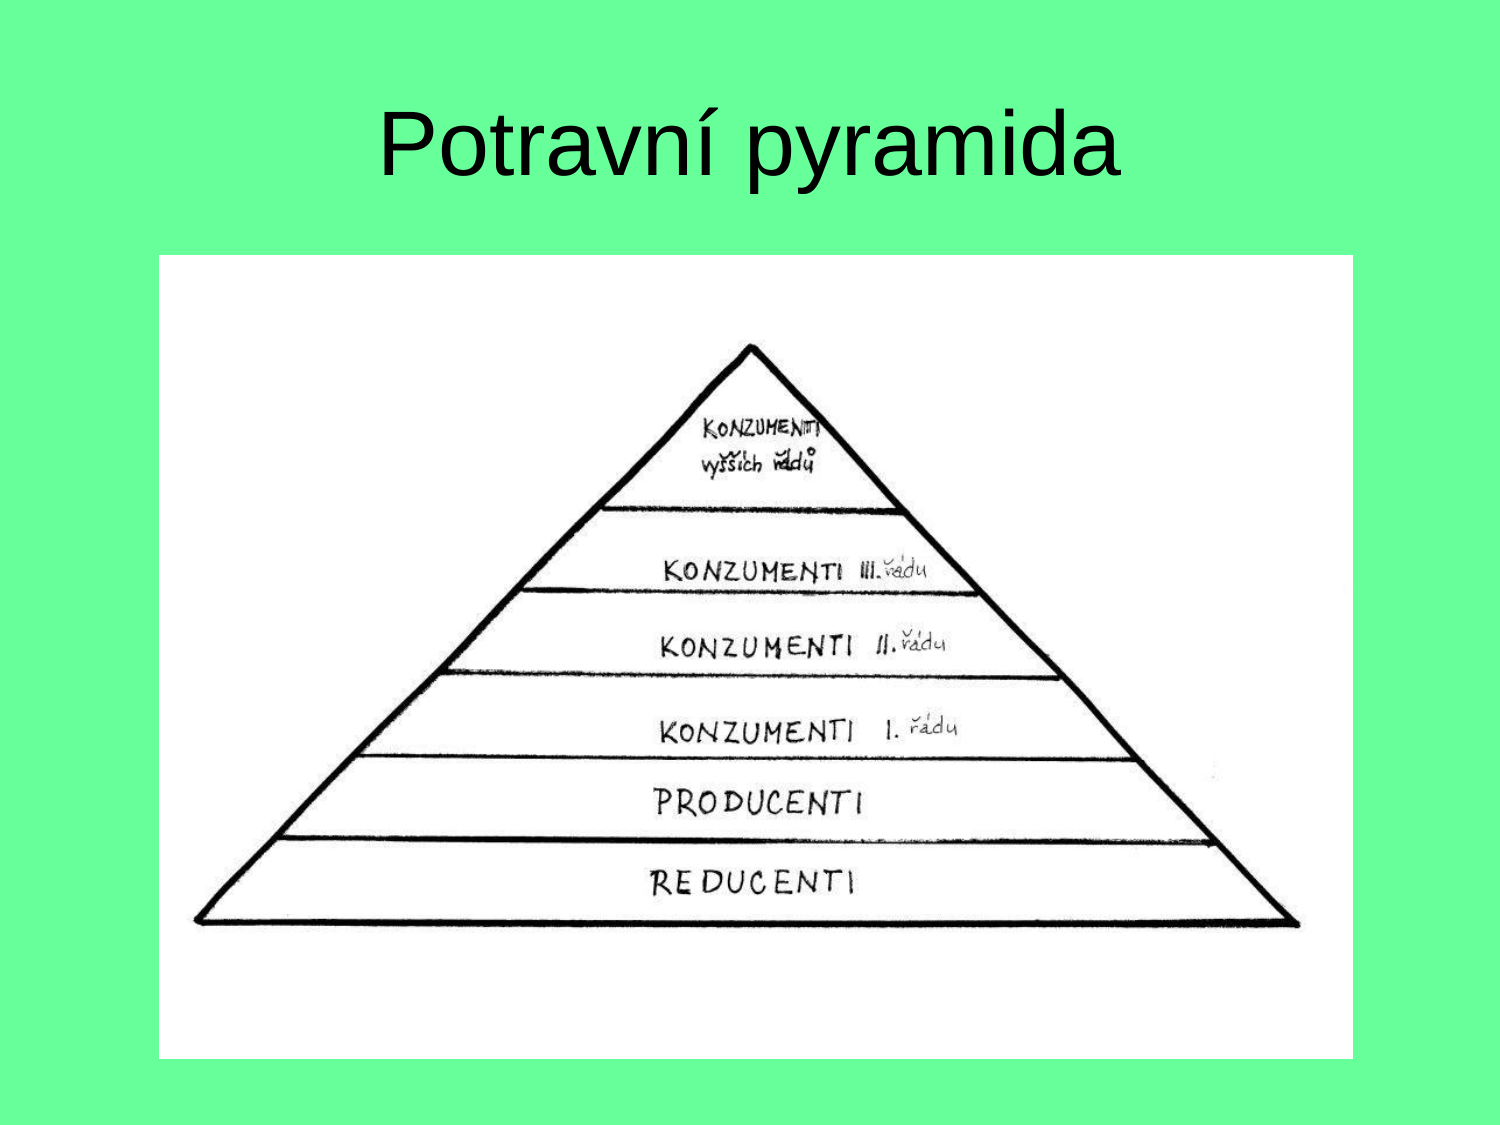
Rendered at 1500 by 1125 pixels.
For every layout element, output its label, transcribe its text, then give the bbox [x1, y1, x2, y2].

picture [159, 255, 1353, 1059]
title Potravní pyramida [75, 45, 1426, 233]
